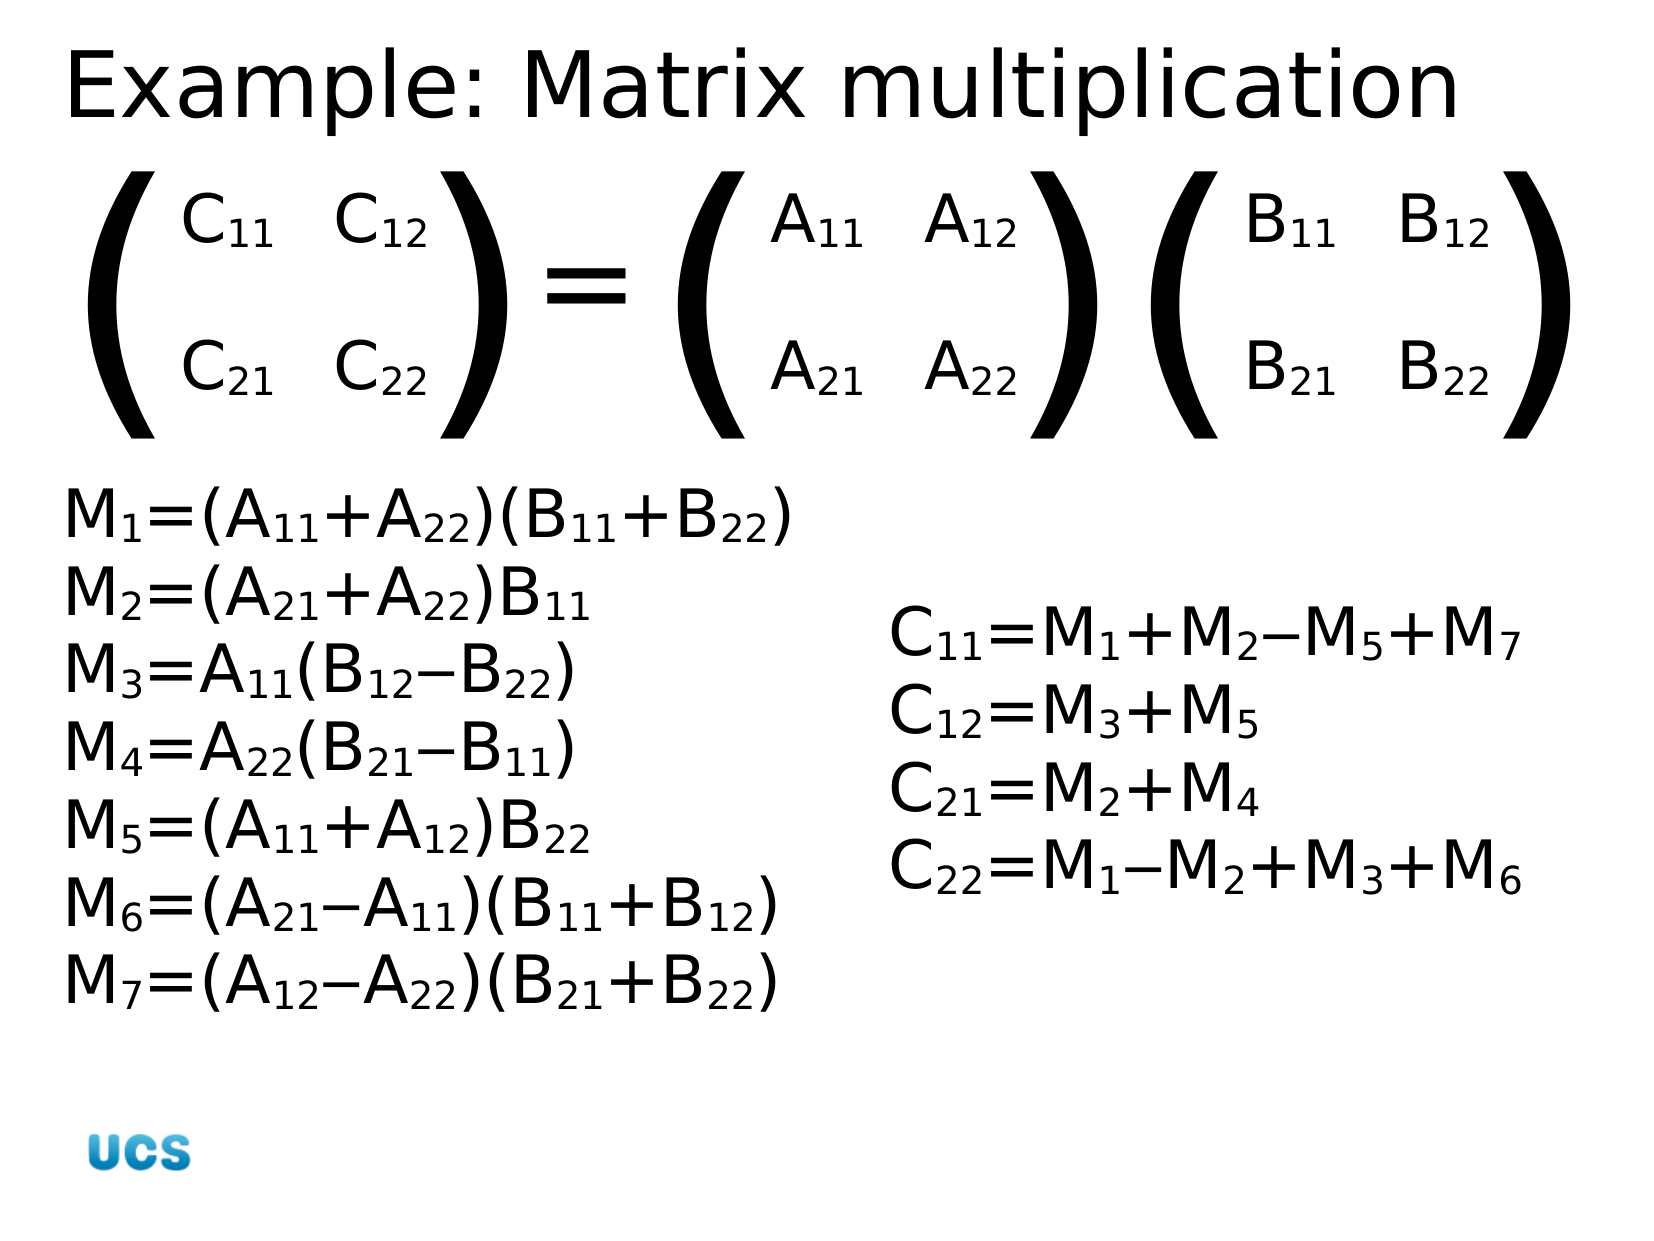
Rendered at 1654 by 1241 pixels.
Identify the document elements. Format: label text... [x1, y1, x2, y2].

text_box B12 [1393, 177, 1476, 283]
text_box ( [1122, 118, 1246, 474]
text_box C11 [177, 177, 279, 283]
text_box A22 [921, 324, 1003, 430]
text_box = [531, 206, 643, 359]
text_box C12 [330, 177, 413, 283]
text_box Example: Matrix multiplication [59, 29, 1469, 143]
text_box C21 [177, 324, 279, 430]
text_box ) [1003, 118, 1122, 474]
text_box ) [413, 118, 537, 472]
text_box B11 [1240, 177, 1341, 283]
text_box A11 [767, 177, 869, 283]
text_box ) [1476, 118, 1600, 474]
text_box A12 [921, 177, 1003, 283]
text_box C11=M1+M2‒M5+M7 C12=M3+M5 C21=M2+M4 C22=M1‒M2+M3+M6 [885, 590, 1526, 993]
text_box ( [649, 118, 773, 472]
text_box A21 [767, 324, 869, 430]
text_box C22 [330, 324, 413, 430]
text_box M1=(A11+A22)(B11+B22) M2=(A21+A22)B11 M3=A11(B12‒B22) M4=A22(B21‒B11) M5=(A11+A12)B22 M6=(A21‒A11)(B11+B12) M7=(A12‒A22)(B21+B22) [59, 472, 799, 1173]
text_box B22 [1393, 324, 1476, 430]
text_box ( [59, 118, 183, 472]
text_box B21 [1240, 324, 1342, 430]
